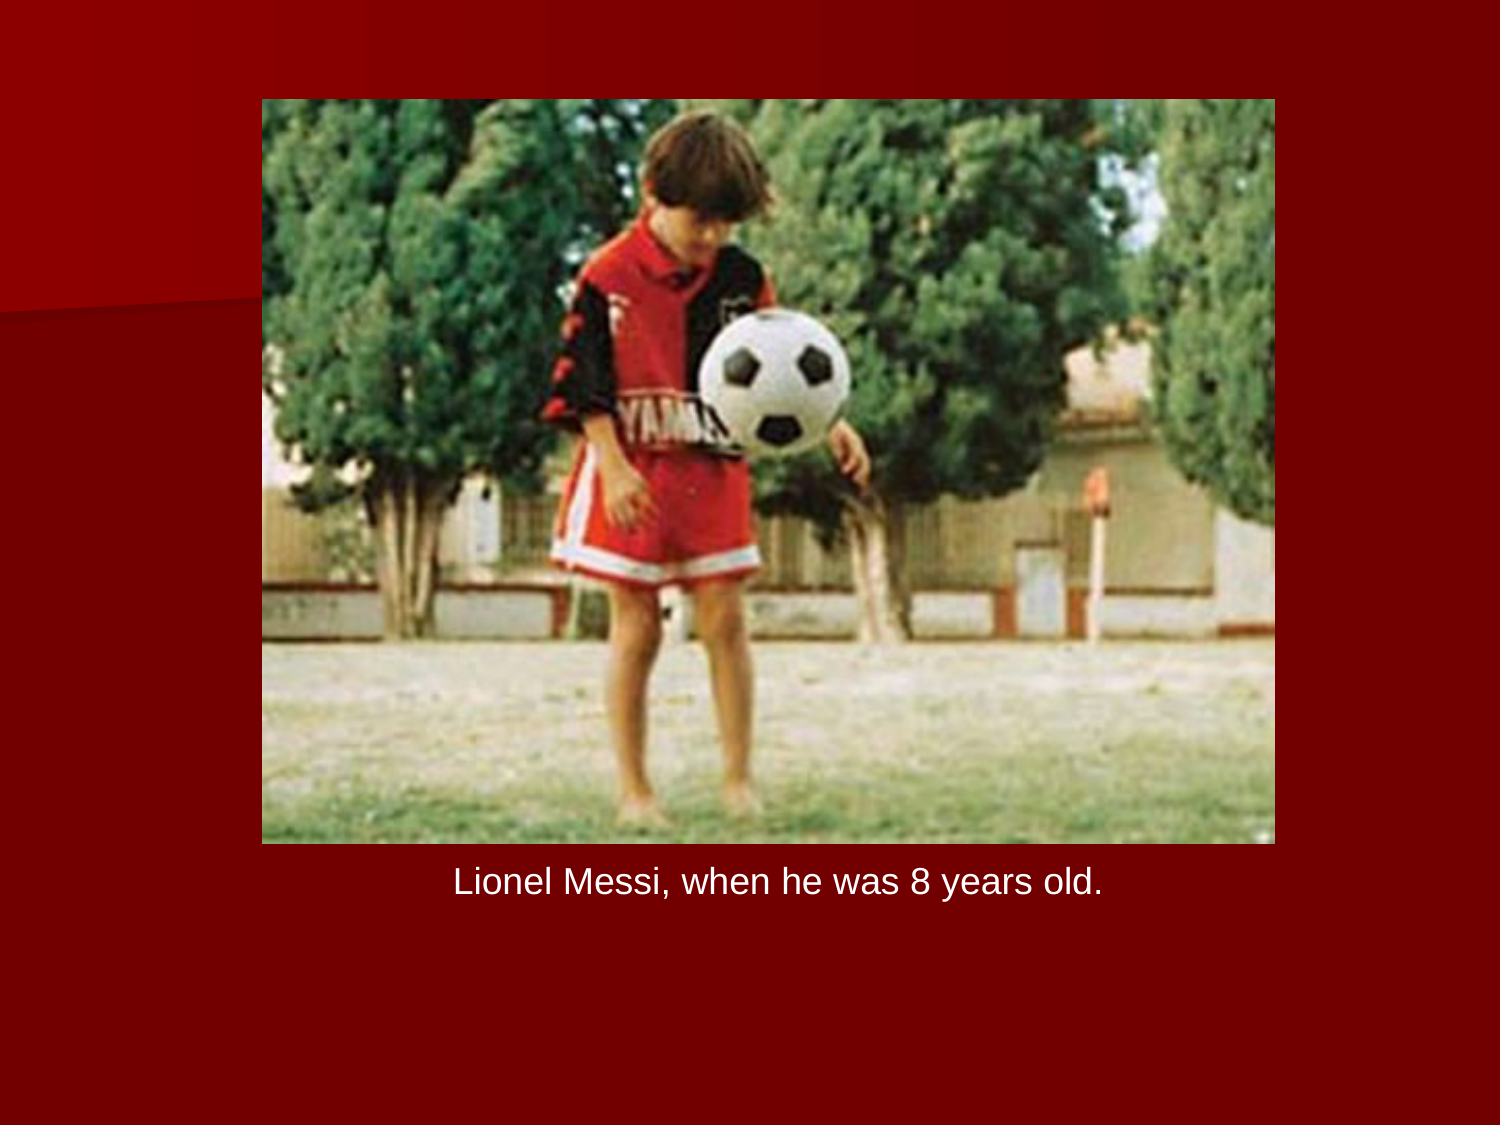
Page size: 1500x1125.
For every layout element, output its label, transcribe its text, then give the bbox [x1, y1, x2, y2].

text_box Lionel Messi, when he was 8 years old. [438, 849, 1119, 910]
picture [262, 99, 1275, 844]
